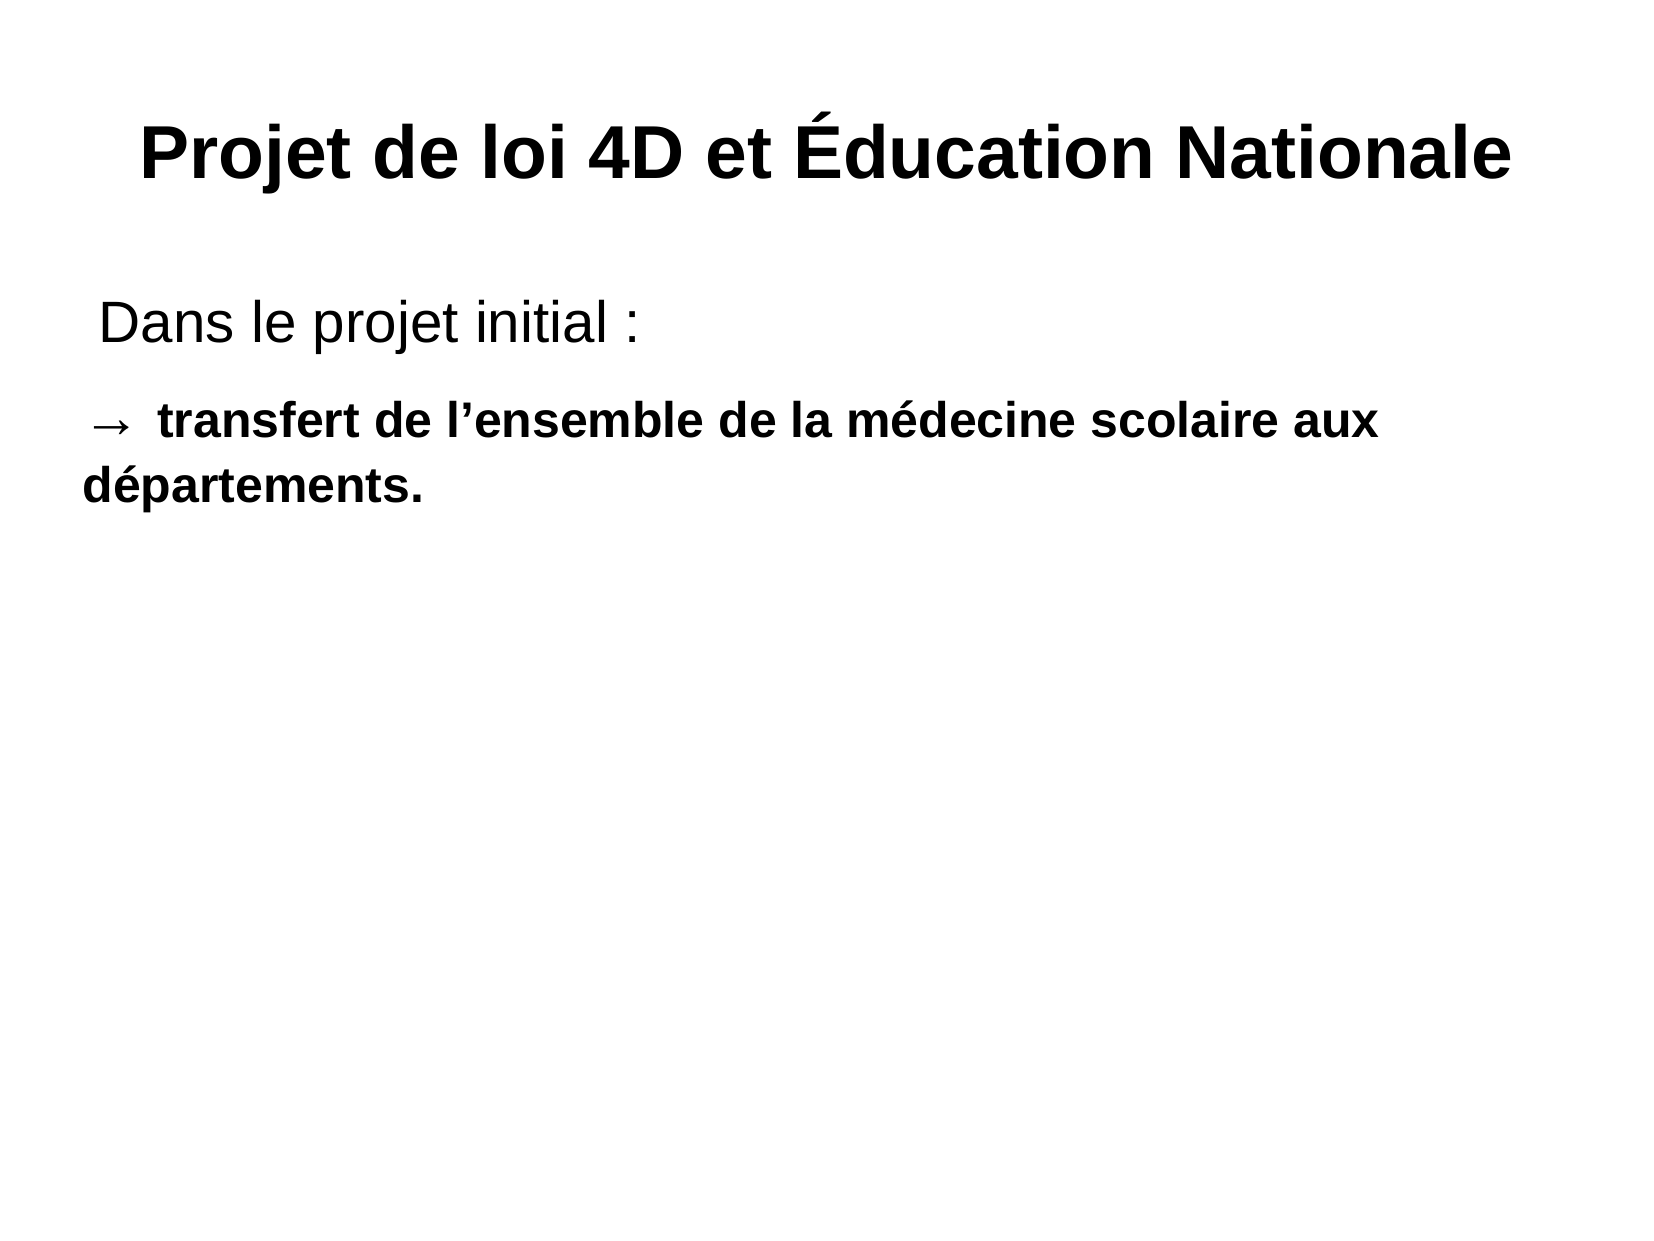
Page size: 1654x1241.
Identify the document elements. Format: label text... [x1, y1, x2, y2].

list Dans le projet initial : → transfert de l’ensemble de la médecine scolaire aux départements. [82, 290, 1571, 1109]
title Projet de loi 4D et Éducation Nationale [82, 49, 1571, 257]
